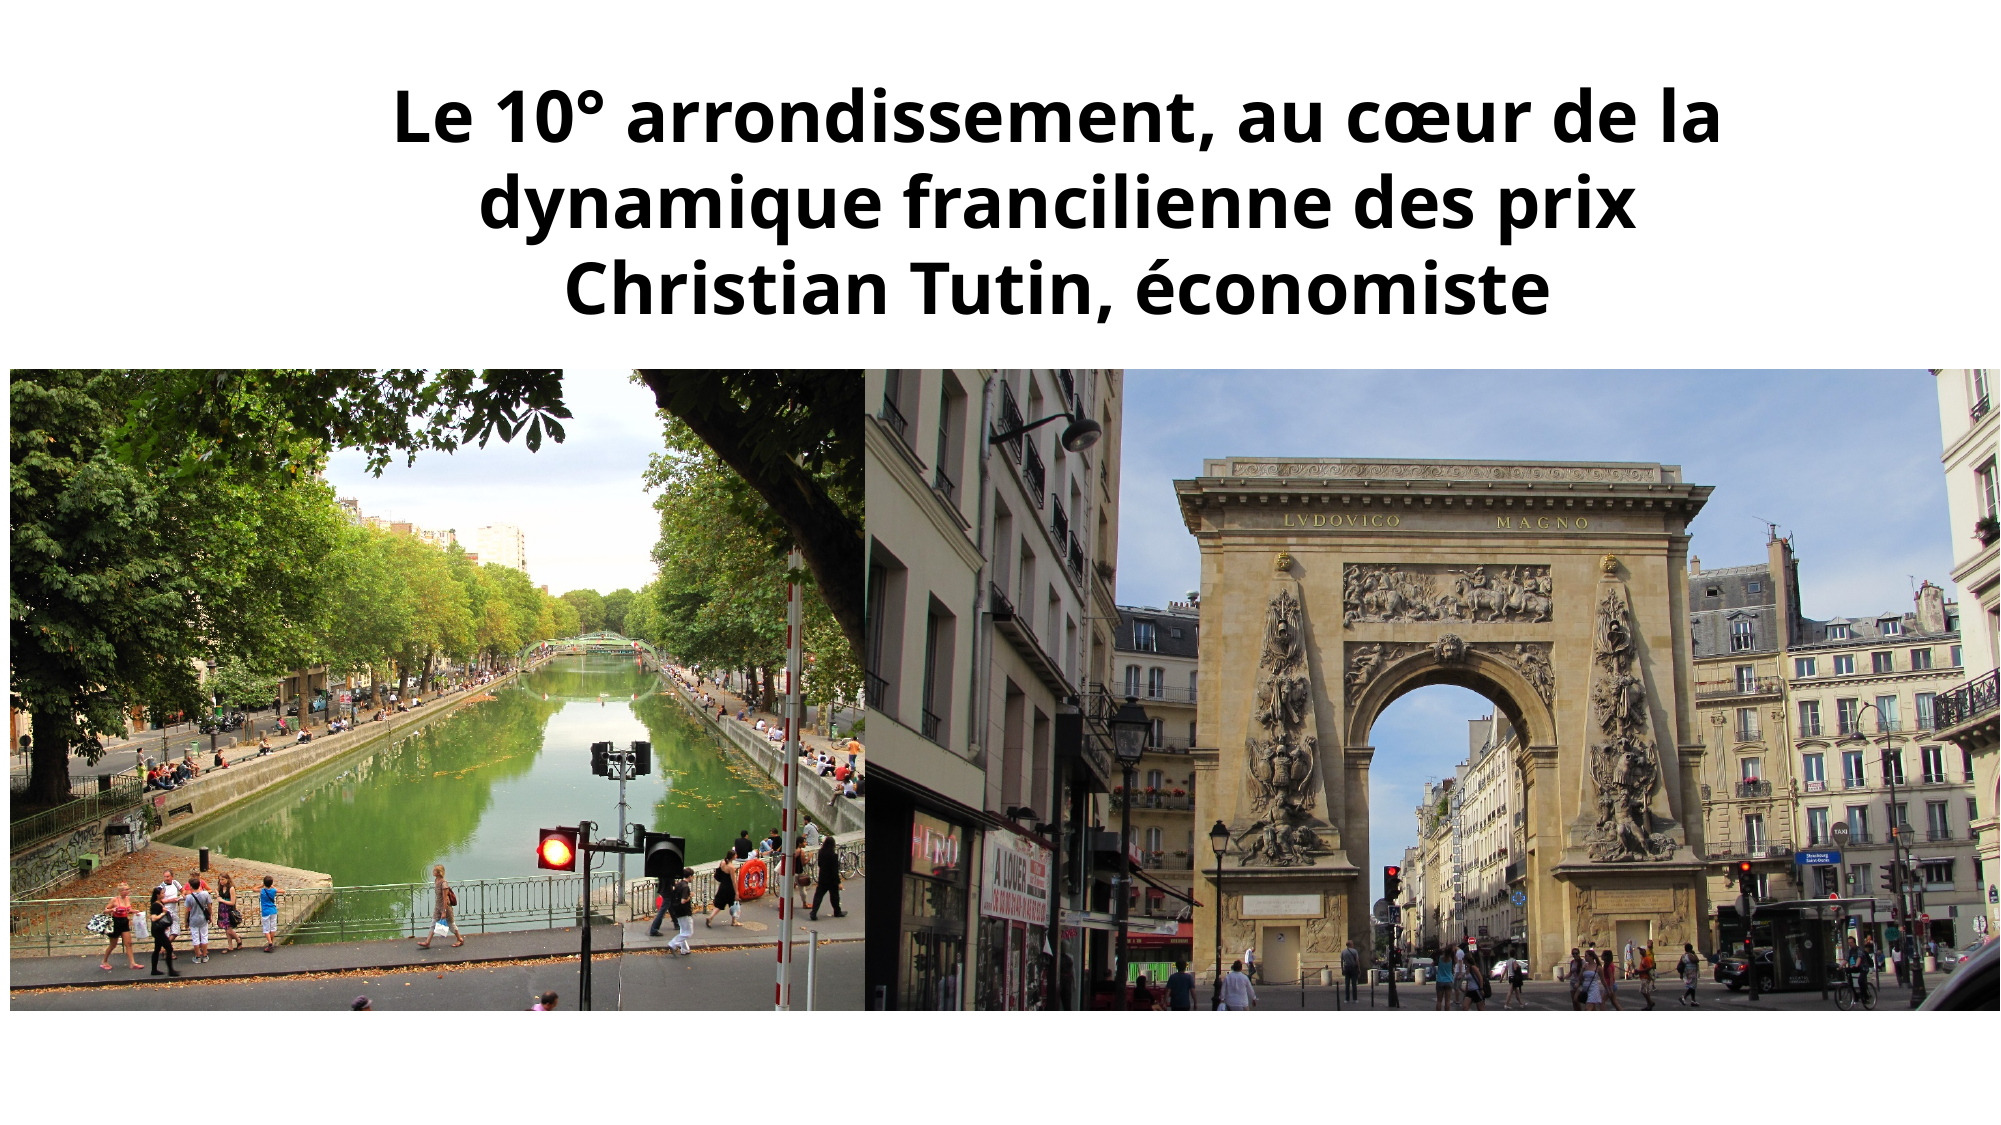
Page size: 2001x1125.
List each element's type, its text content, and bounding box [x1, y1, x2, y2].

picture [10, 369, 2000, 1011]
title Le 10° arrondissement, au cœur de la dynamique francilienne des prix Christian Tutin, économiste [249, 59, 1867, 337]
